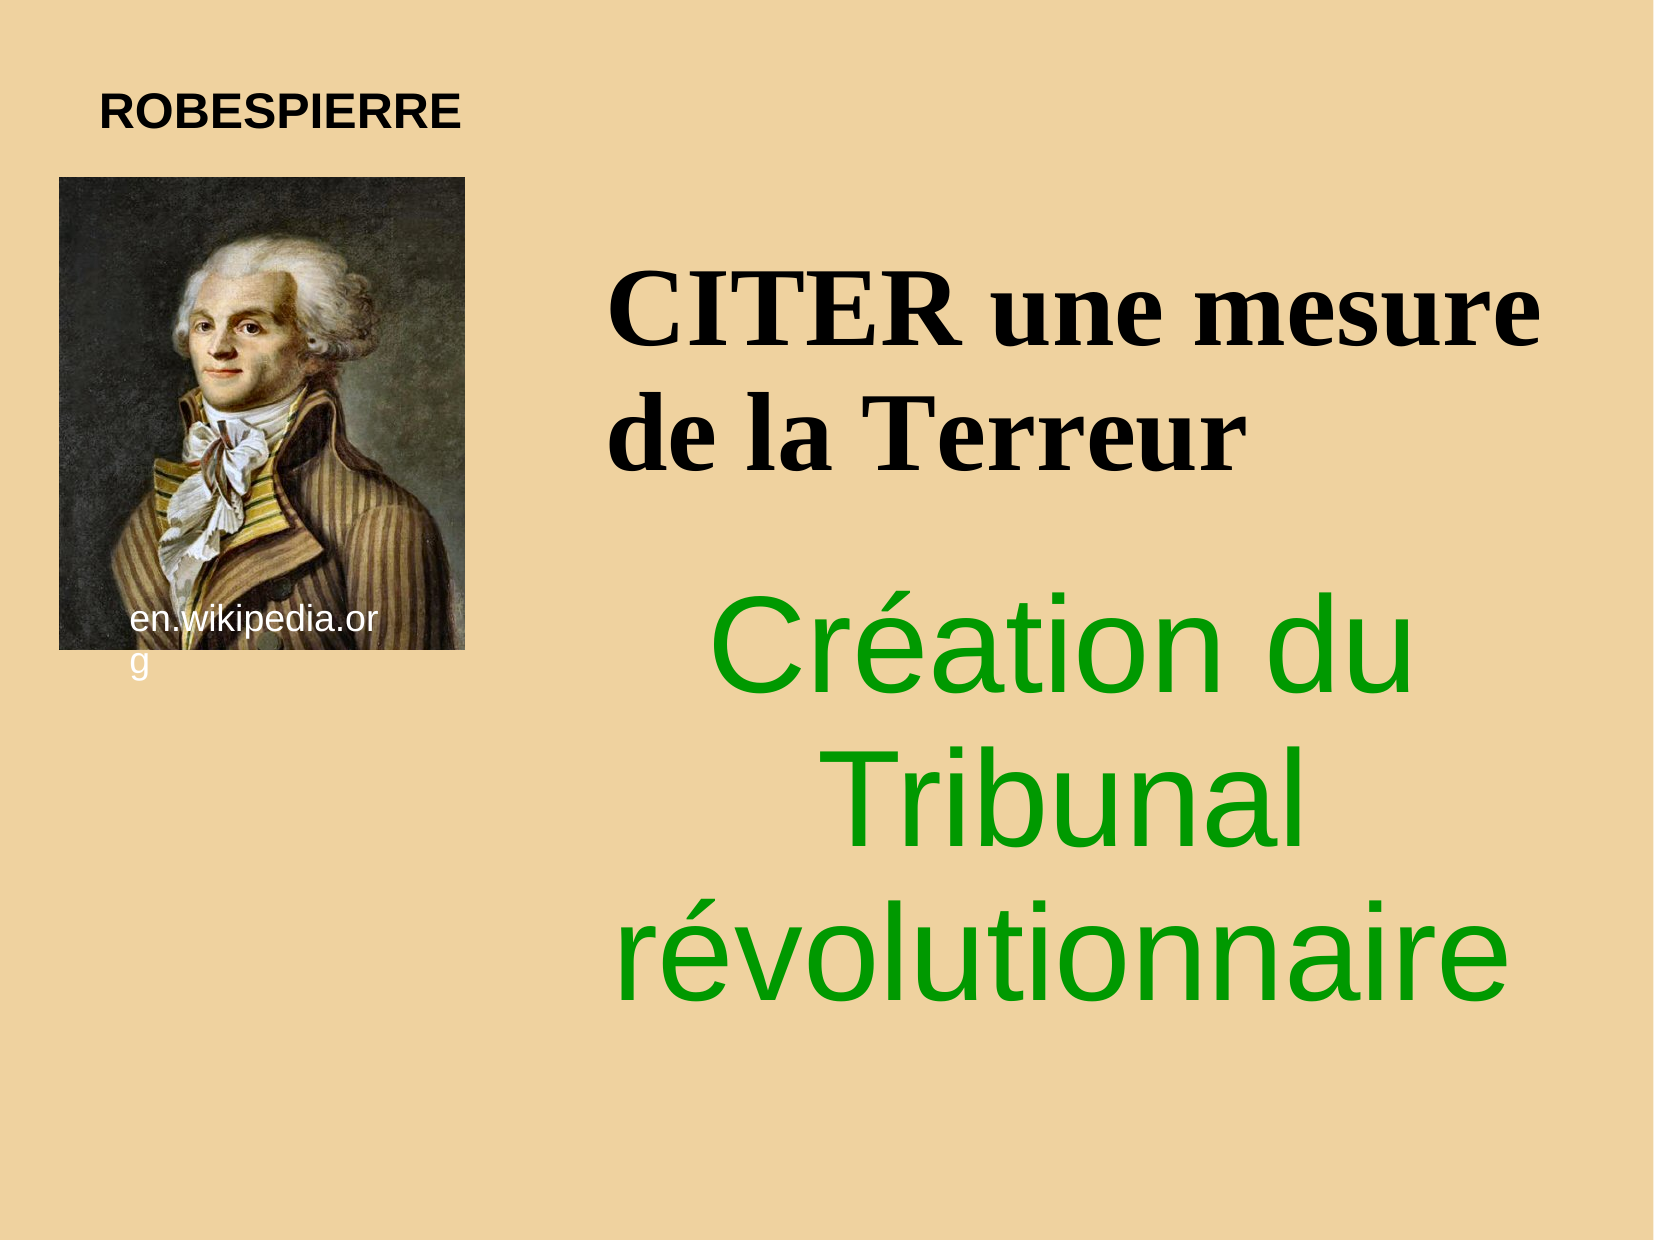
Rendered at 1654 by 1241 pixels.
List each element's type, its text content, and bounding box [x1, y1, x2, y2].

title CITER une mesure de la Terreur [590, 31, 1595, 709]
text_box Création du Tribunal révolutionnaire [590, 561, 1536, 1168]
text_box en.wikipedia.org [114, 590, 414, 648]
text_box ROBESPIERRE [59, 75, 502, 148]
picture [59, 177, 465, 650]
